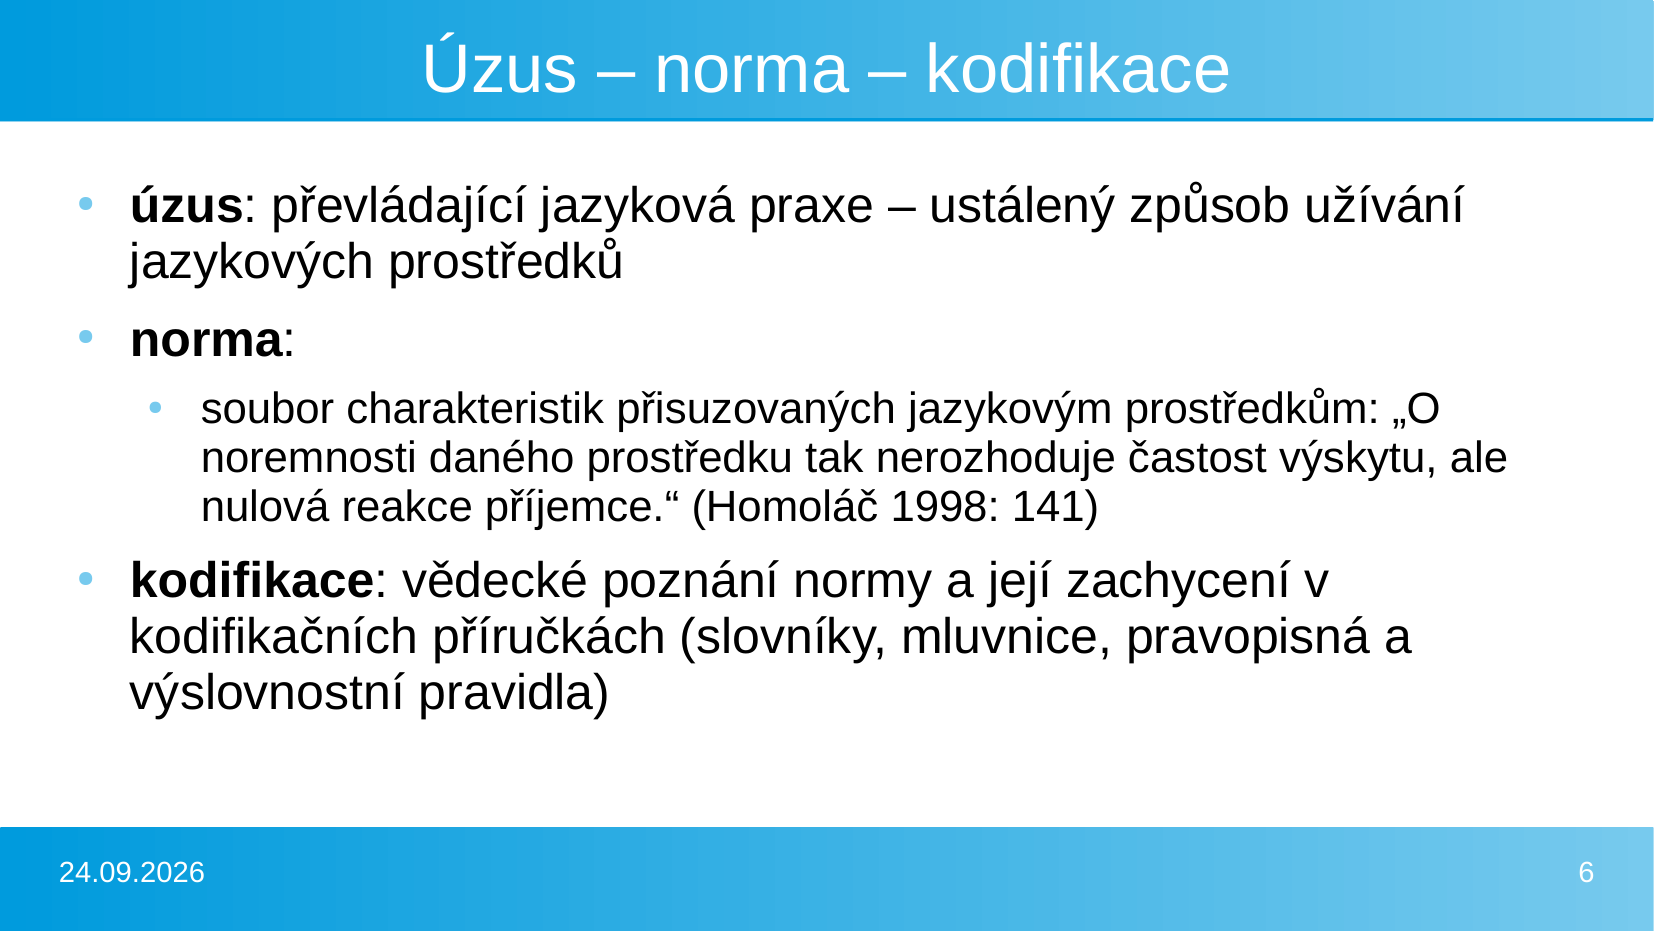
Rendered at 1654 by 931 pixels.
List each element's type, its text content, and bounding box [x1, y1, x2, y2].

title Úzus – norma – kodifikace [59, 29, 1595, 108]
list úzus: převládající jazyková praxe – ustálený způsob užívání jazykových prostředků norma: soubor charakteristik přisuzovaných jazykovým prostředkům: „O noremnosti daného prostředku tak nerozhoduje častost výskytu, ale nulová reakce příjemce.“ (Homoláč 1998: 141) kodifikace: vědecké poznání normy a její zachycení v kodifikačních příručkách (slovníky, mluvnice, pravopisná a výslovnostní pravidla) [59, 177, 1595, 768]
